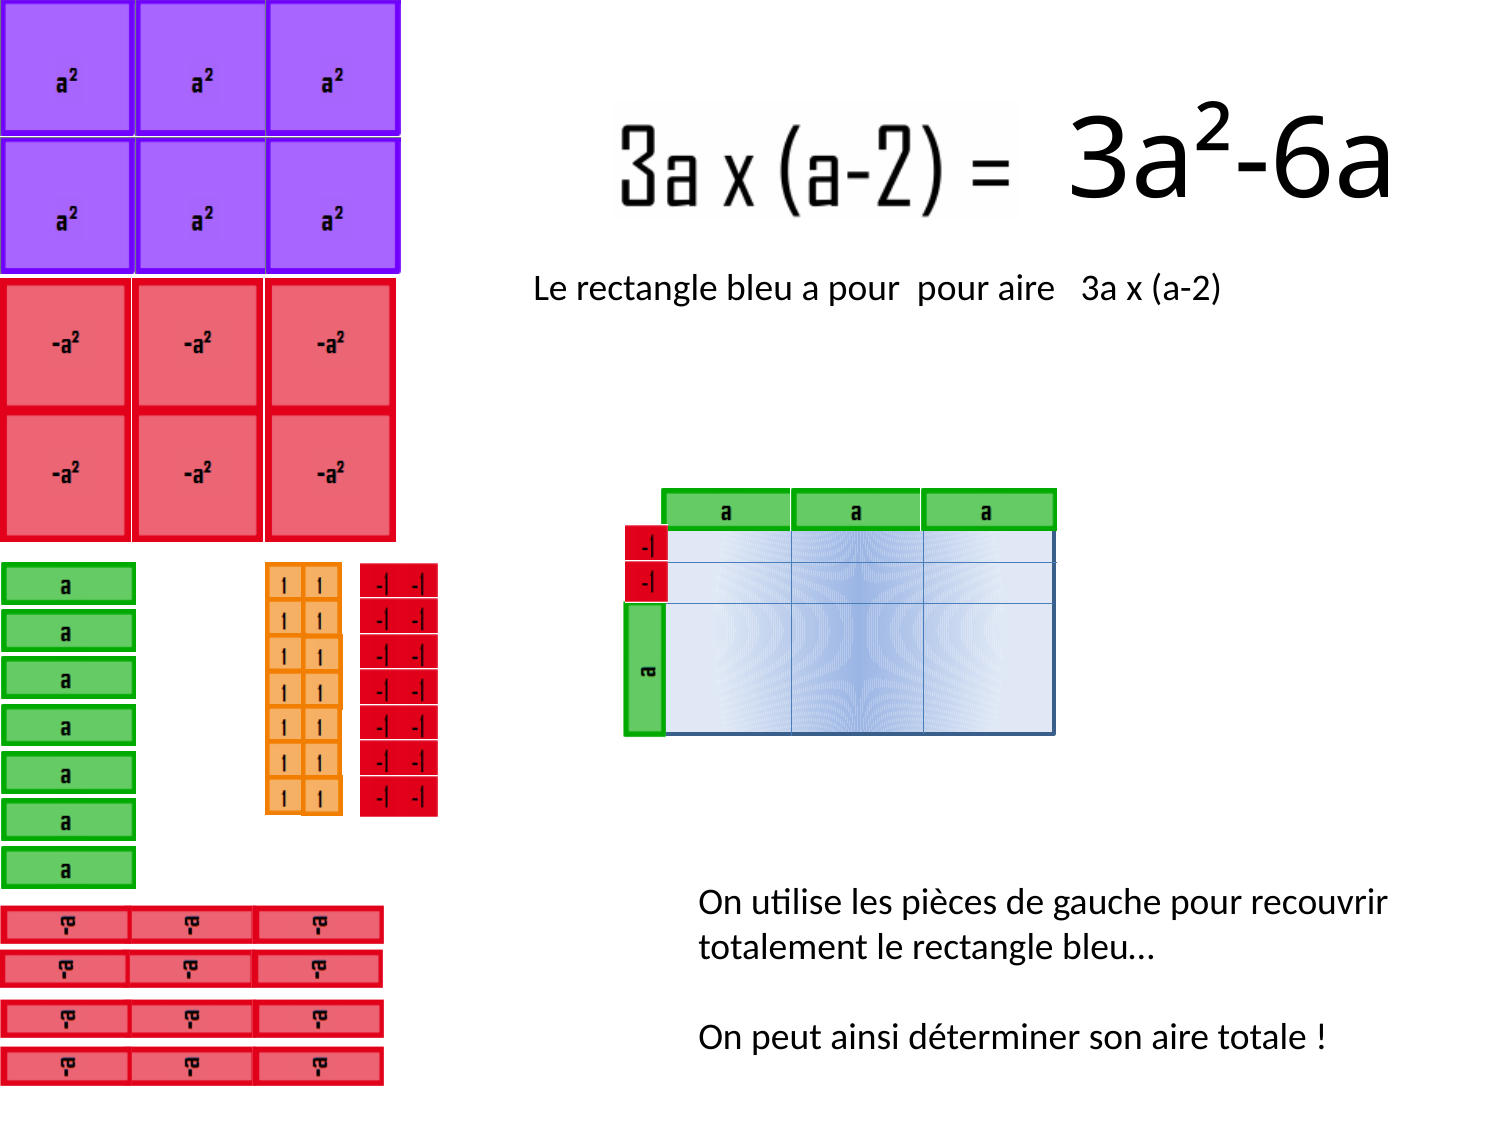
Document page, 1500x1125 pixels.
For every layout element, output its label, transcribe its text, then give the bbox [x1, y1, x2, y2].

picture [0, 905, 384, 944]
picture [0, 278, 131, 542]
picture [0, 751, 136, 794]
text_box [792, 531, 923, 562]
text_box [924, 563, 1054, 734]
picture [0, 949, 383, 988]
picture [0, 137, 401, 274]
picture [0, 609, 136, 652]
picture [0, 846, 136, 889]
text_box [924, 531, 1054, 562]
picture [608, 101, 1020, 219]
text_box [792, 604, 923, 734]
picture [360, 562, 438, 819]
picture [0, 798, 136, 841]
picture [132, 278, 263, 542]
picture [265, 278, 396, 542]
text_box [792, 563, 923, 603]
text_box [668, 563, 791, 603]
picture [265, 562, 343, 816]
picture [0, 999, 384, 1038]
text_box [666, 604, 791, 734]
picture [0, 1046, 384, 1086]
picture [0, 656, 136, 699]
text_box 3a²-6a [1052, 78, 1413, 228]
picture [623, 488, 1057, 738]
text_box Le rectangle bleu a pour pour aire 3a x (a-2) [518, 255, 1238, 316]
text_box [668, 531, 791, 562]
picture [0, 0, 401, 136]
text_box On utilise les pièces de gauche pour recouvrir totalement le rectangle bleu… On peut ainsi déterminer son aire totale ! [683, 869, 1413, 1065]
picture [0, 704, 136, 747]
picture [0, 562, 136, 605]
